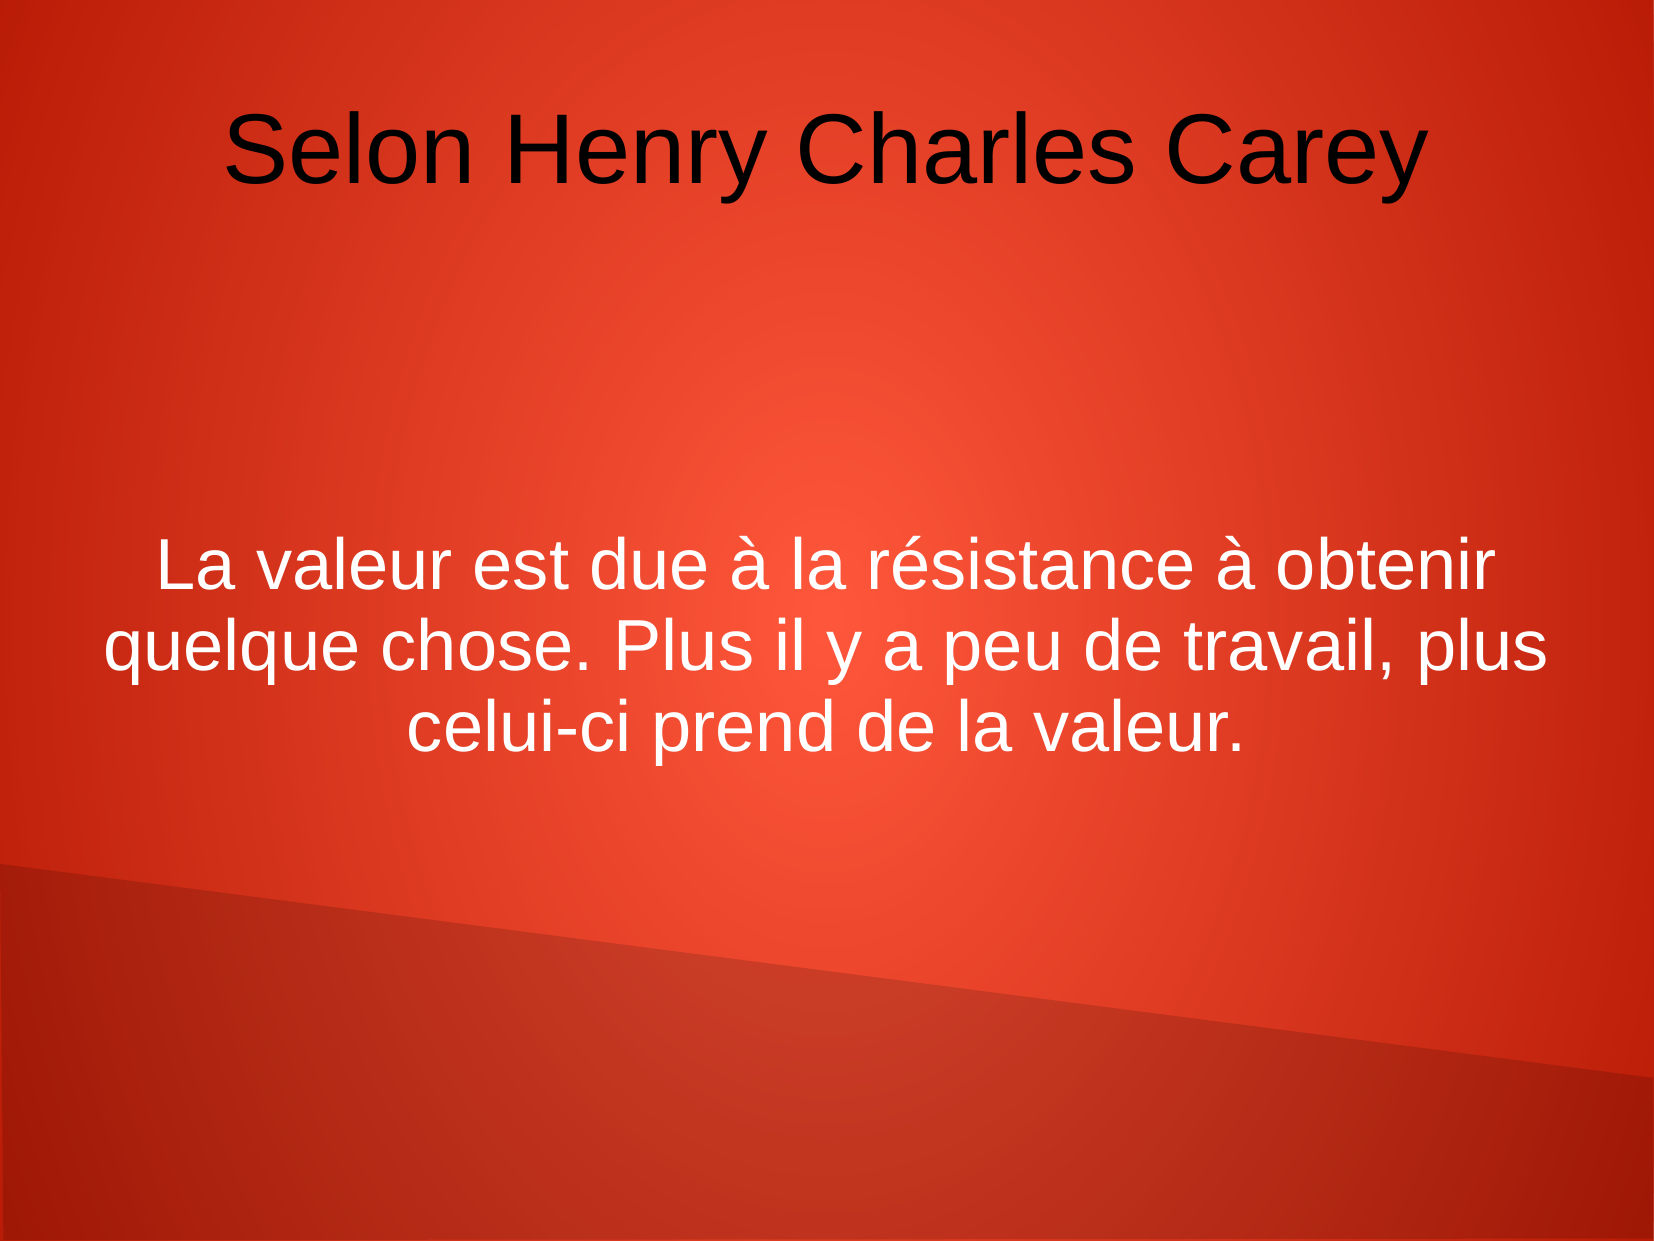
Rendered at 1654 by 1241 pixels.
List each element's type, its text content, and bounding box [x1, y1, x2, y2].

title Selon Henry Charles Carey [82, 47, 1571, 252]
list La valeur est due à la résistance à obtenir quelque chose. Plus il y a peu de travail, plus celui-ci prend de la valeur. [82, 299, 1571, 1019]
